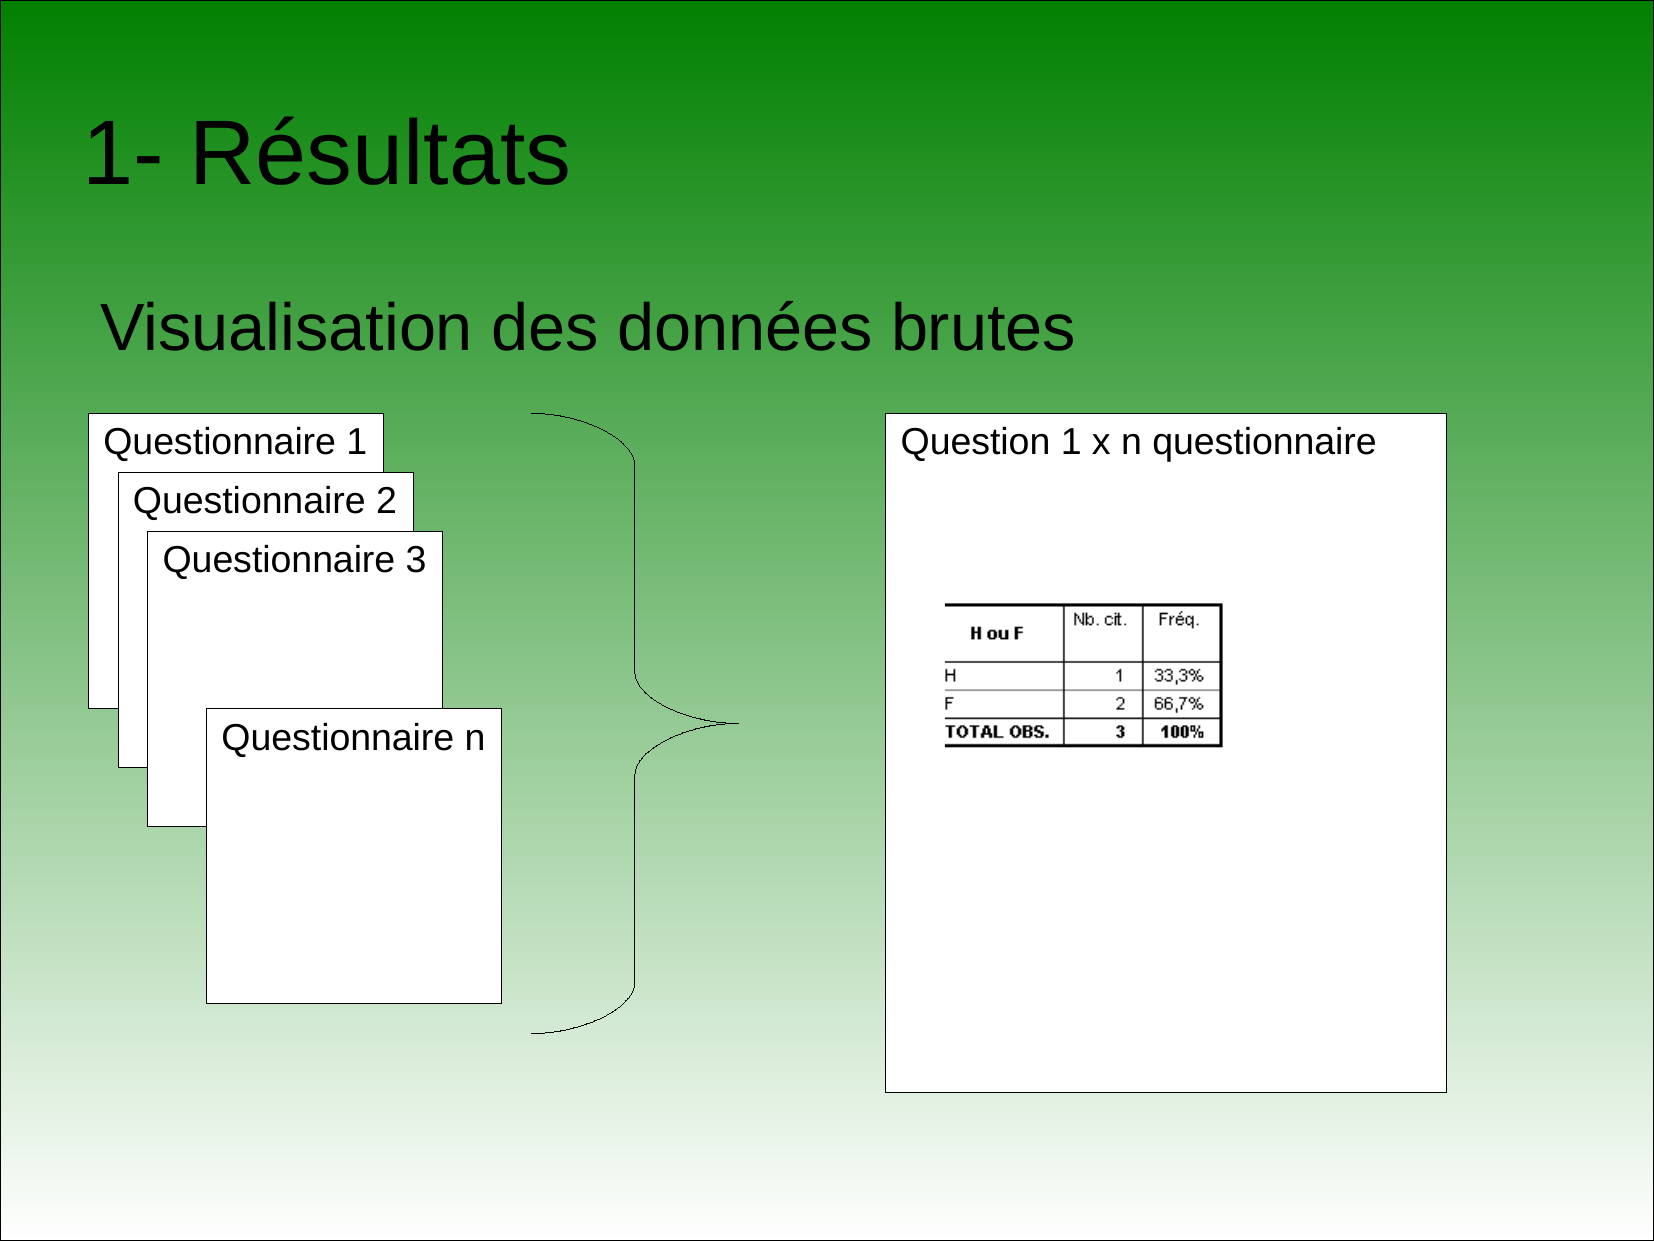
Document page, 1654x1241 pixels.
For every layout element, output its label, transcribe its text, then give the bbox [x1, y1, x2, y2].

title 1- Résultats [82, 49, 1571, 257]
text_box Questionnaire 1 [88, 413, 384, 709]
text_box Questionnaire 3 [147, 531, 443, 827]
list Visualisation des données brutes [82, 290, 1571, 440]
text_box Questionnaire 2 [118, 472, 414, 768]
text_box Questionnaire n [206, 708, 502, 1004]
picture [944, 561, 1280, 798]
text_box Question 1 x n questionnaire [885, 413, 1447, 1093]
